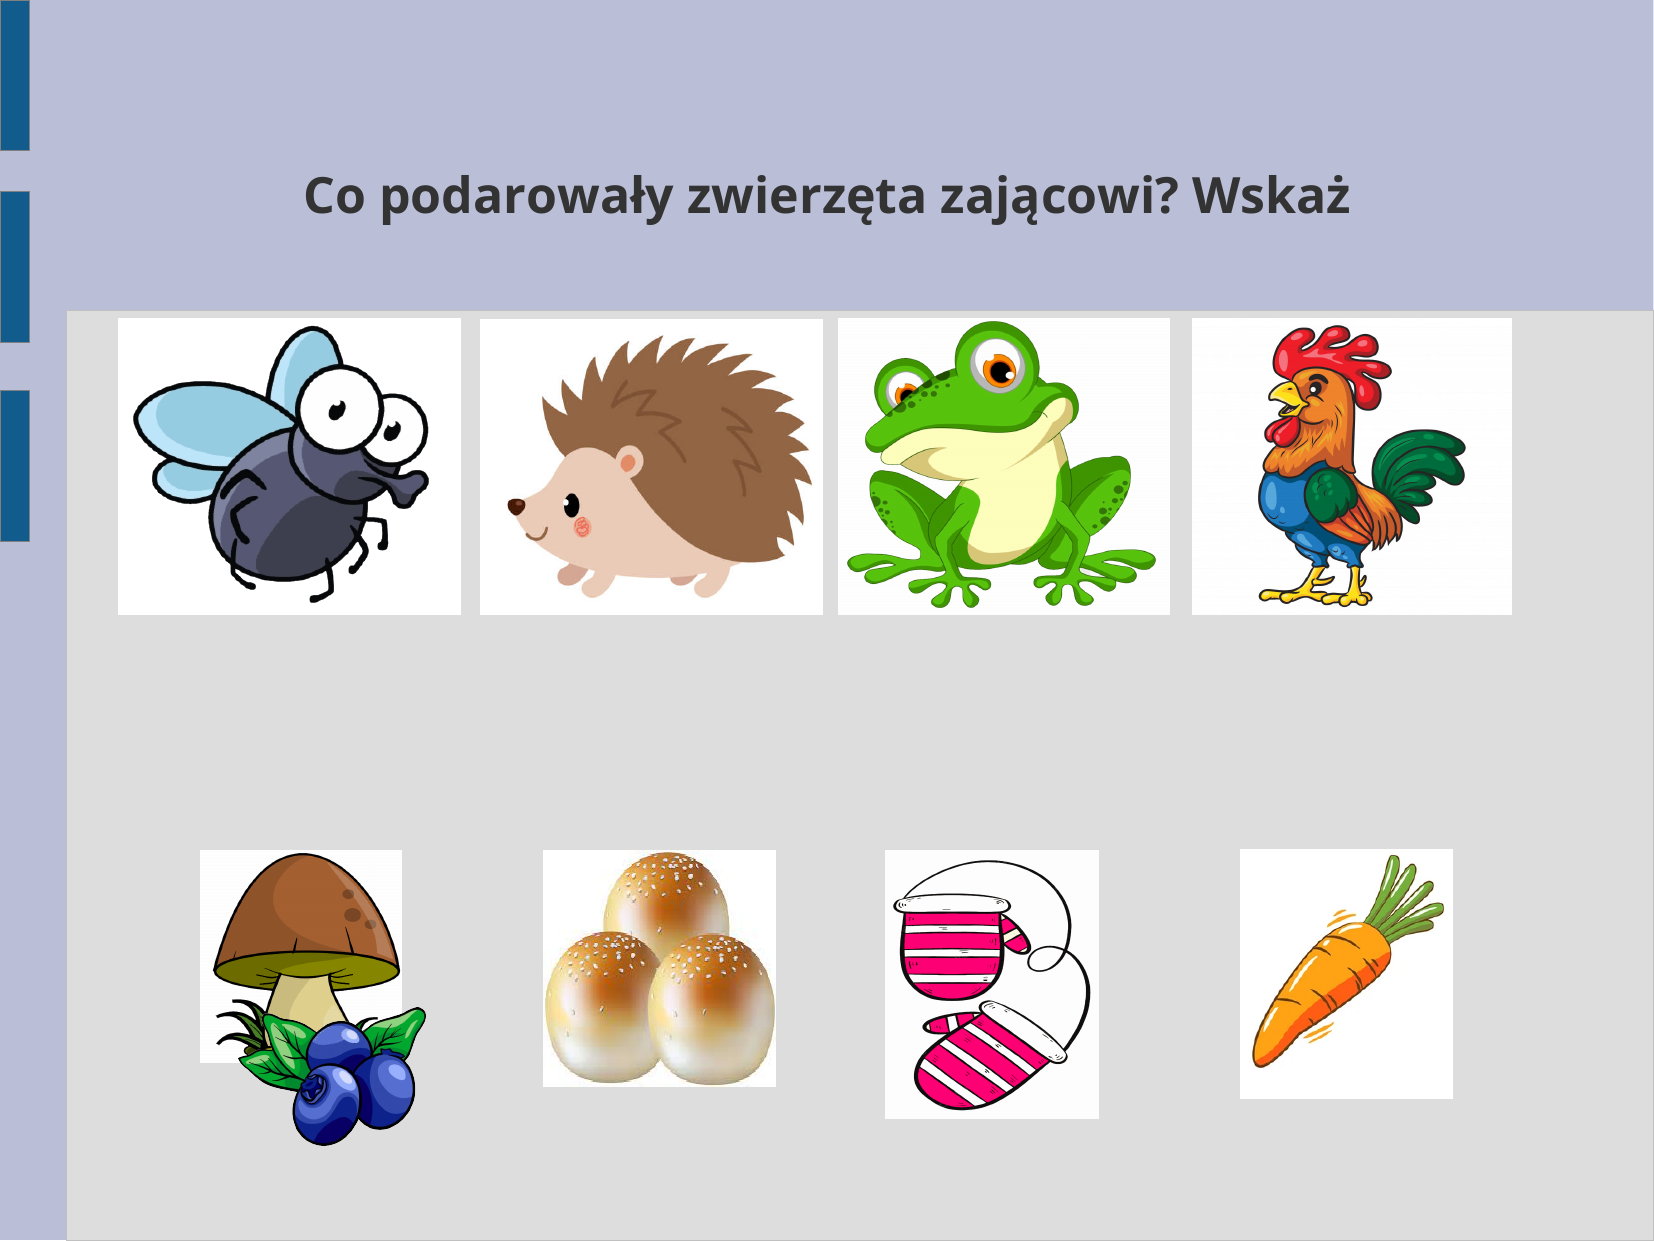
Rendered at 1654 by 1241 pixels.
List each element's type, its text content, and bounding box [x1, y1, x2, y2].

picture [200, 850, 426, 1146]
title Co podarowały zwierzęta zającowi? Wskaż [121, 91, 1534, 299]
picture [885, 850, 1099, 1119]
picture [118, 318, 461, 615]
picture [1192, 318, 1512, 615]
picture [1240, 849, 1453, 1099]
picture [838, 318, 1170, 615]
picture [480, 319, 823, 615]
picture [543, 850, 776, 1087]
